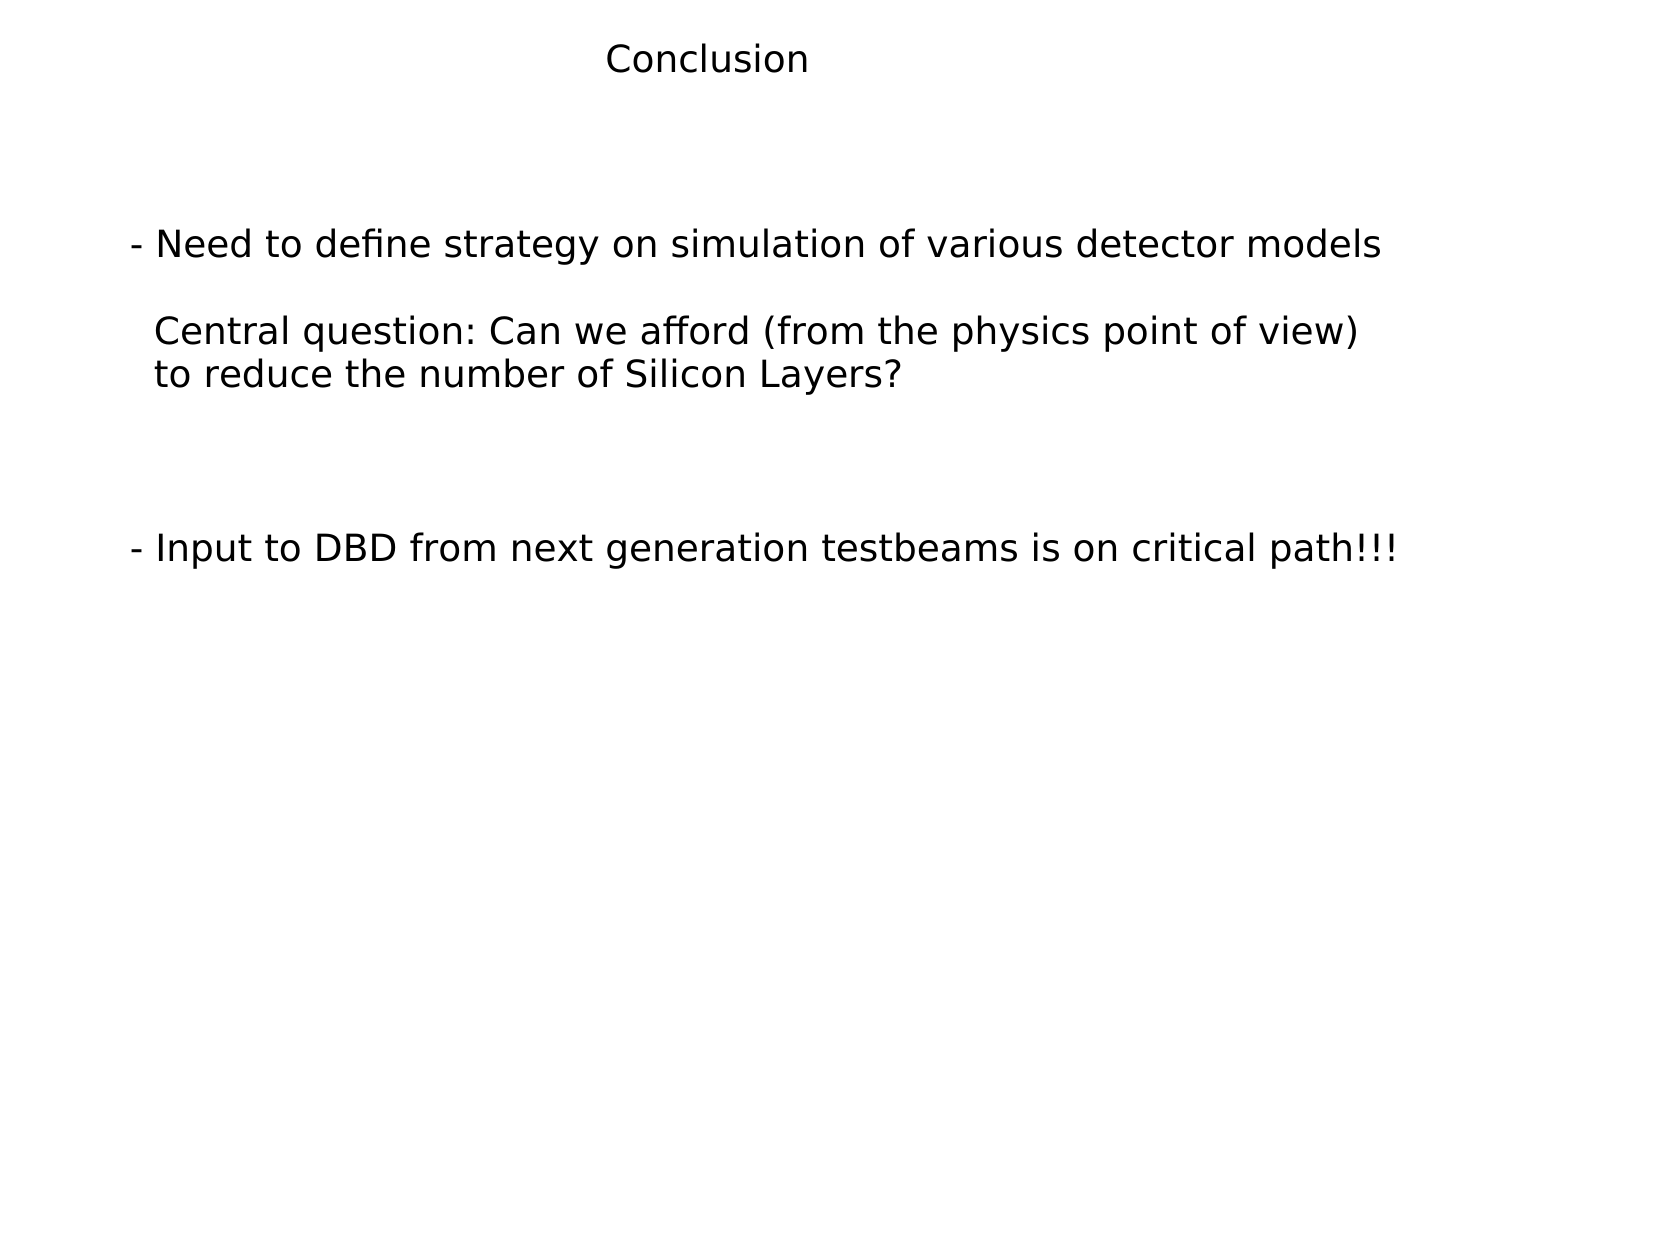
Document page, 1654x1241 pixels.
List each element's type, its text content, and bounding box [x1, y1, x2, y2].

text_box Conclusion [590, 30, 821, 89]
text_box - Need to define strategy on simulation of various detector models Central question: Can we afford (from the physics point of view) to reduce the number of Silicon Layers? - Input to DBD from next generation testbeams is on critical path!!! [115, 215, 1388, 709]
